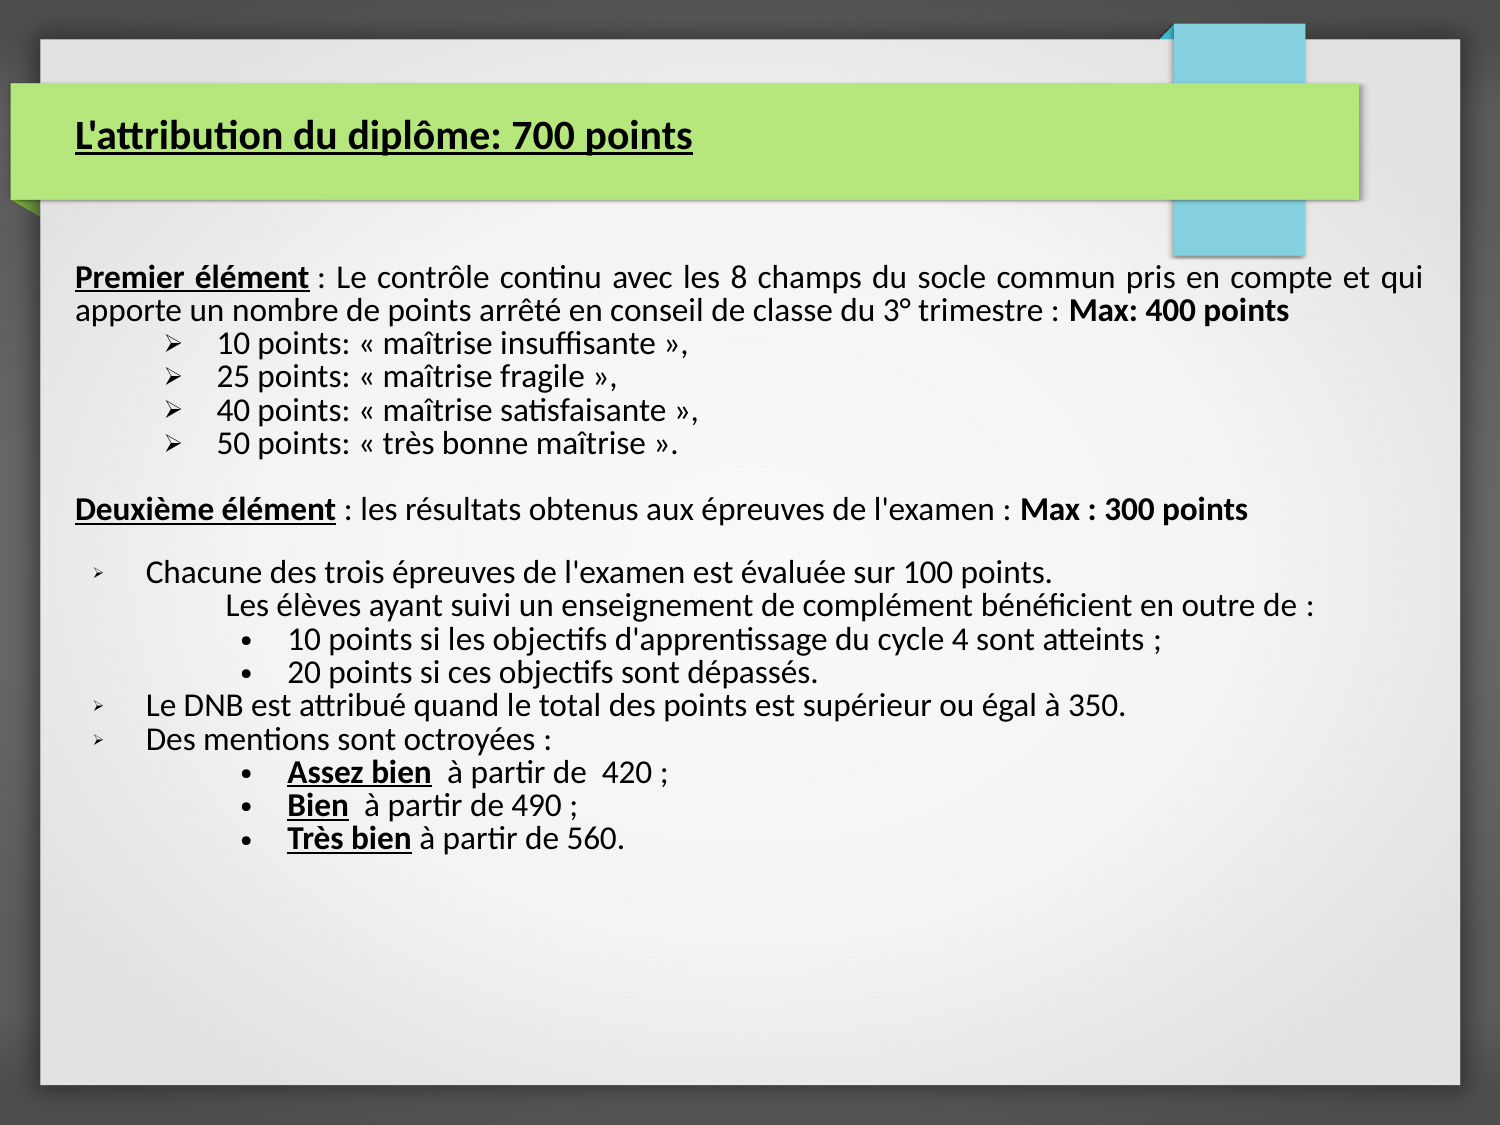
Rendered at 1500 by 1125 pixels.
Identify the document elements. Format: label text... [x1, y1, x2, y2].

title L'attribution du diplôme: 700 points [75, 44, 1425, 233]
list Premier élément : Le contrôle continu avec les 8 champs du socle commun pris en compte et qui apporte un nombre de points arrêté en conseil de classe du 3° trimestre : Max: 400 points 10 points: « maîtrise insuffisante », 25 points: « maîtrise fragile », 40 points: « maîtrise satisfaisante », 50 points: « très bonne maîtrise ». Deuxième élément : les résultats obtenus aux épreuves de l'examen : Max : 300 points Chacune des trois épreuves de l'examen est évaluée sur 100 points. Les élèves ayant suivi un enseignement de complément bénéficient en outre de : 10 points si les objectifs d'apprentissage du cycle 4 sont atteints ; 20 points si ces objectifs sont dépassés. Le DNB est attribué quand le total des points est supérieur ou égal à 350. Des mentions sont octroyées : Assez bien à partir de 420 ; Bien à partir de 490 ; Très bien à partir de 560. [75, 263, 1425, 1063]
picture [0, 0, 1500, 1125]
